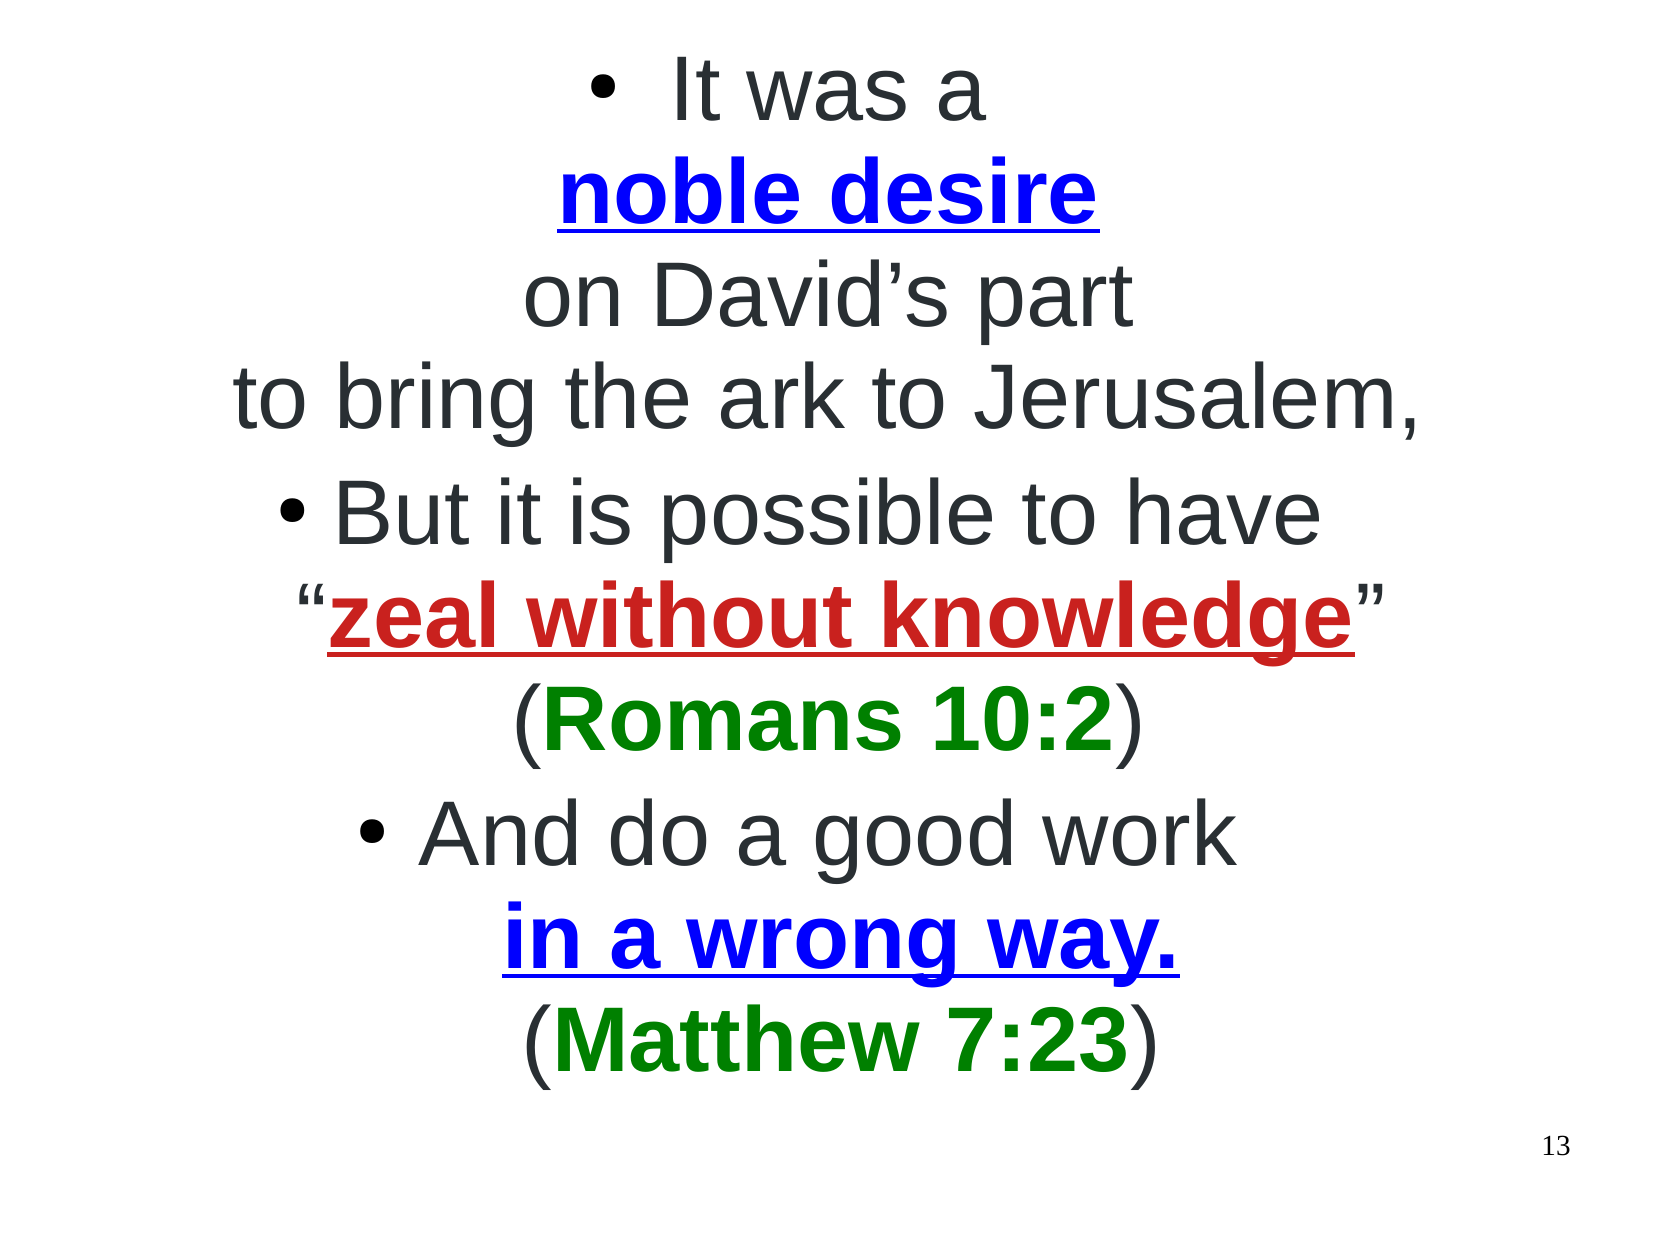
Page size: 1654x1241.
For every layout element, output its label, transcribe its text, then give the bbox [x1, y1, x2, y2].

list It was a noble desire on David’s part to bring the ark to Jerusalem, But it is possible to have “zeal without knowledge” (Romans 10:2) And do a good work in a wrong way. (Matthew 7:23) [37, 37, 1613, 1201]
